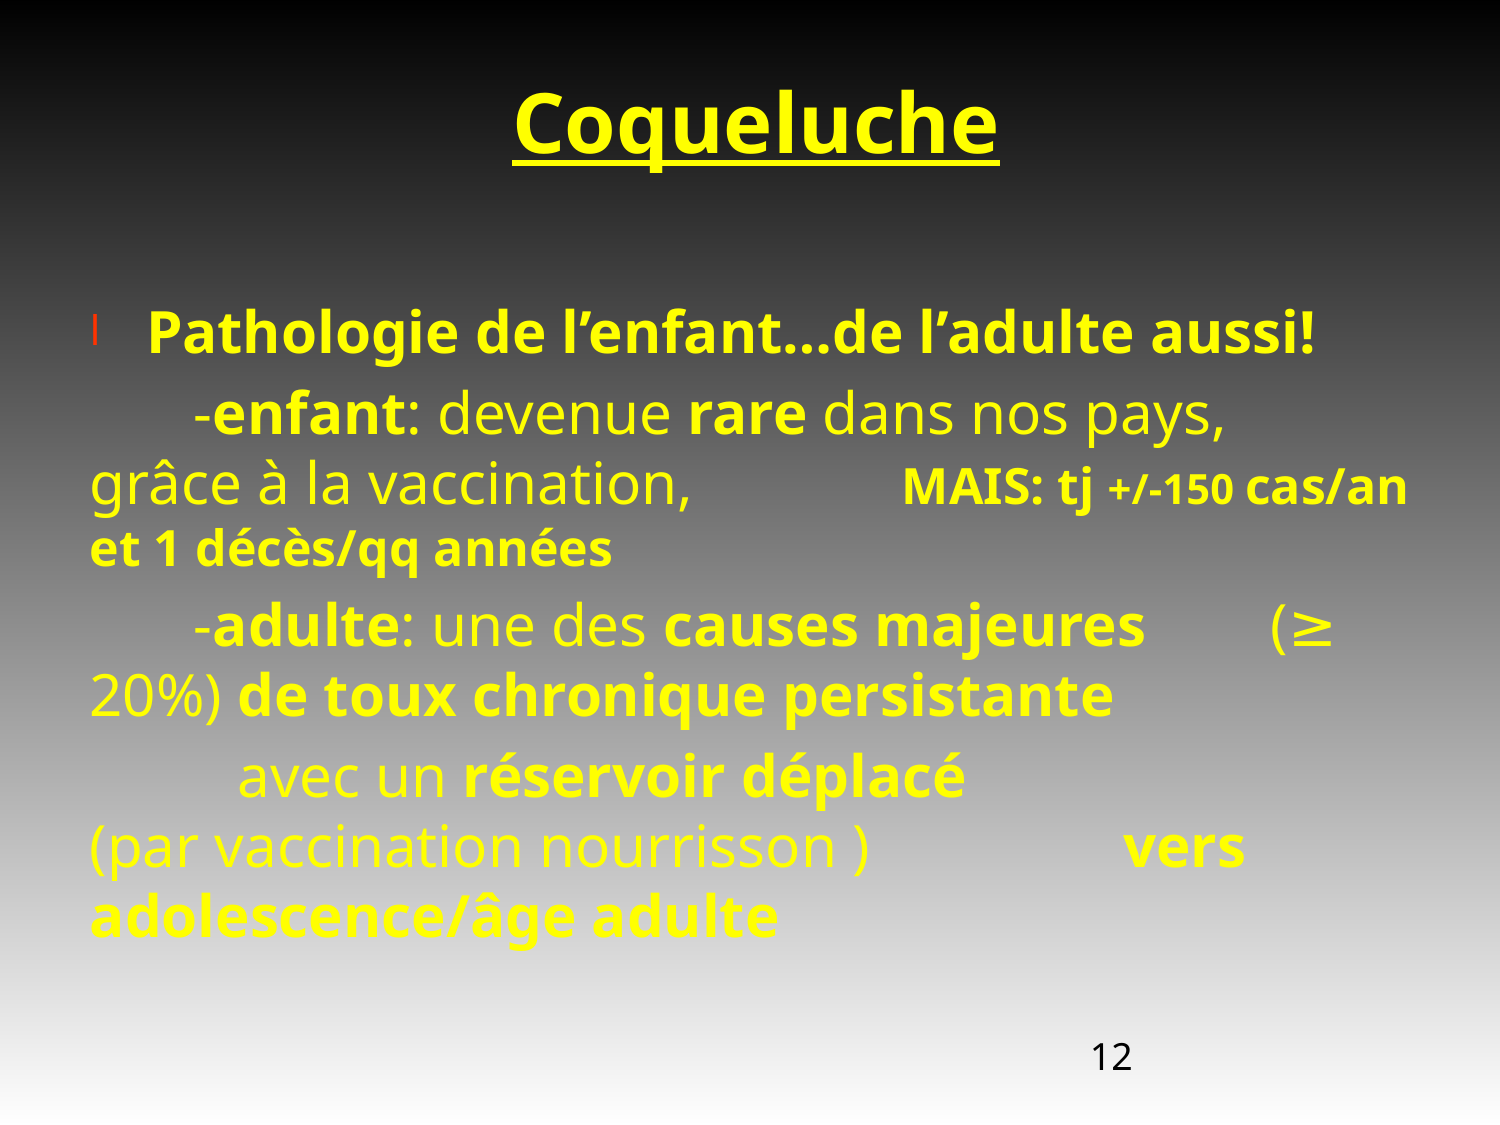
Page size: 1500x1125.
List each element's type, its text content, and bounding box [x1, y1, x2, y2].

title Coqueluche [75, 62, 1438, 250]
list Pathologie de l’enfant…de l’adulte aussi! -enfant: devenue rare dans nos pays, grâce à la vaccination, MAIS: tj +/-150 cas/an et 1 décès/qq années -adulte: une des causes majeures (≥ 20%) de toux chronique persistante avec un réservoir déplacé (par vaccination nourrisson ) vers adolescence/âge adulte [75, 287, 1438, 963]
slide_number <numéro> [1074, 1025, 1388, 1100]
